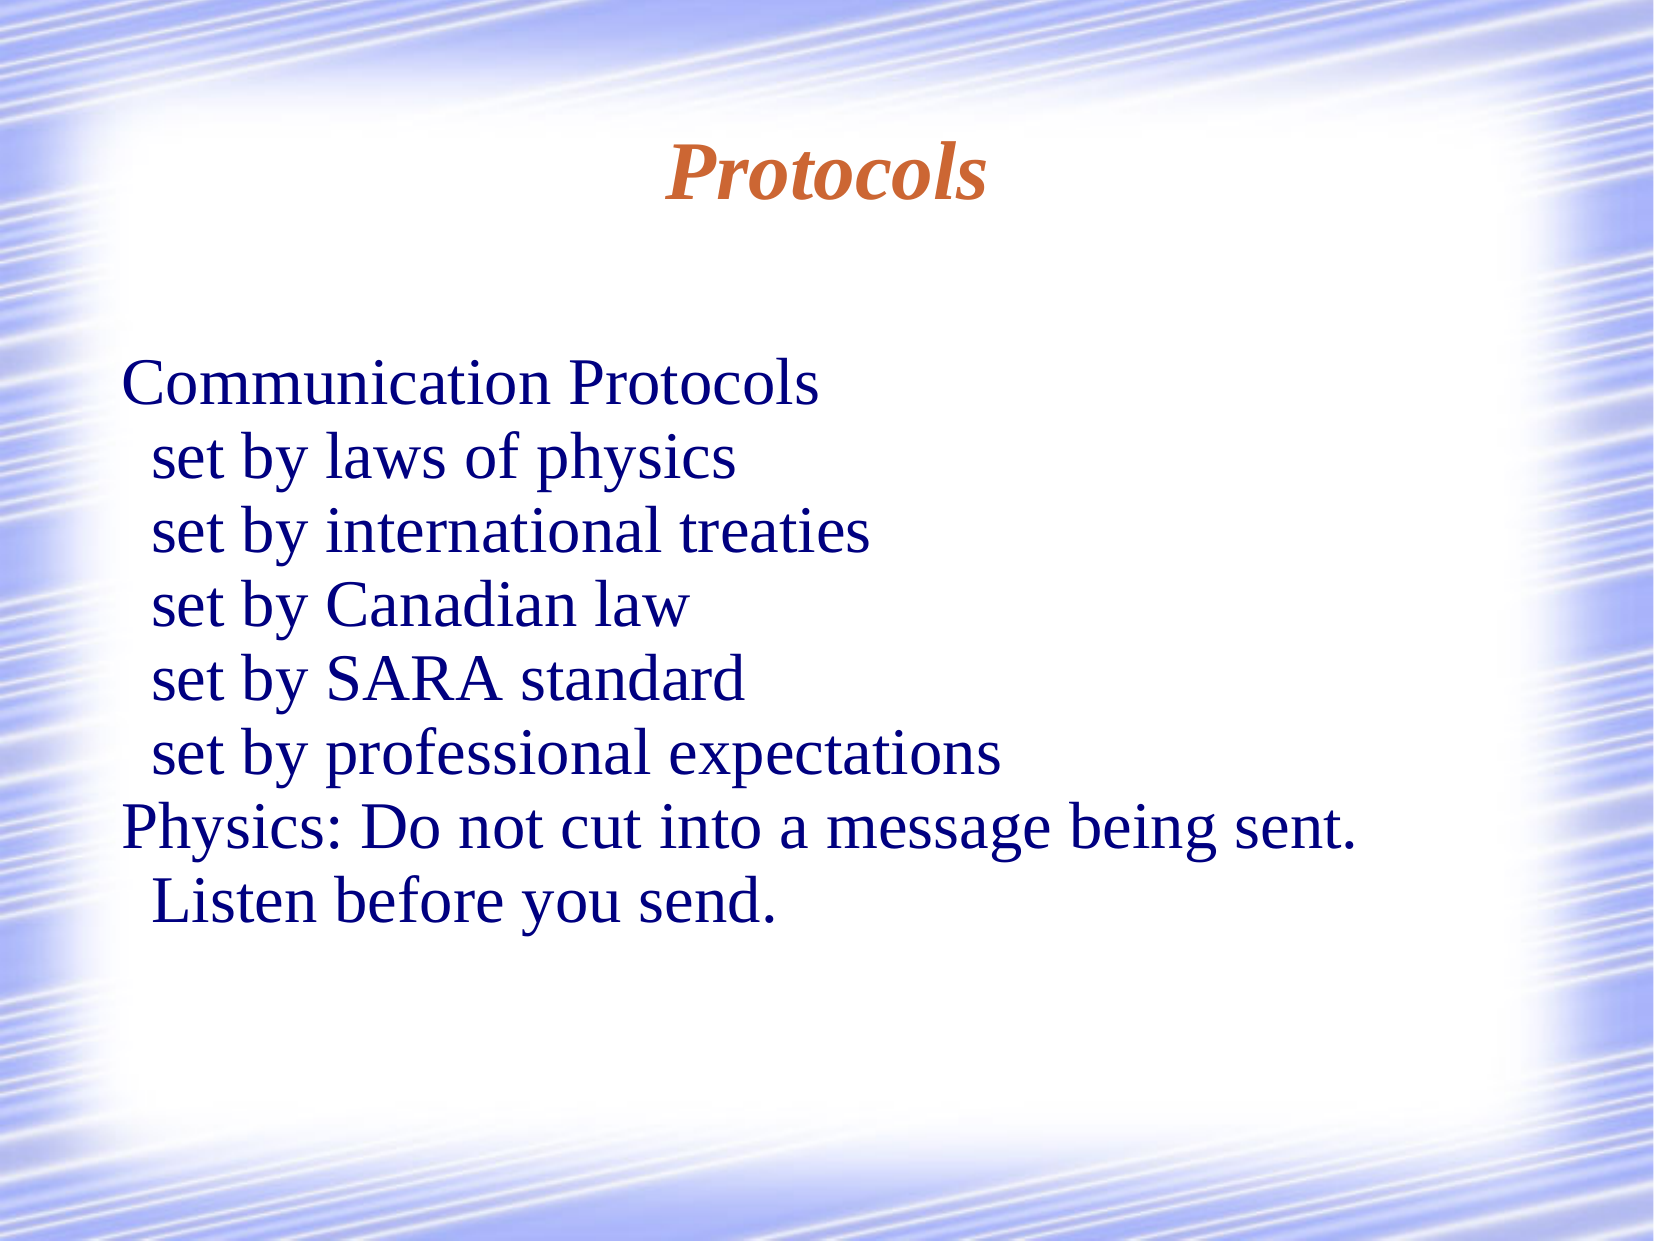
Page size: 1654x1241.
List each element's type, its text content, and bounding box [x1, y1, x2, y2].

title Protocols [121, 67, 1534, 275]
list Communication Protocols set by laws of physics set by international treaties set by Canadian law set by SARA standard set by professional expectations Physics: Do not cut into a message being sent. Listen before you send. [121, 344, 1534, 1127]
picture [0, 0, 1654, 1241]
